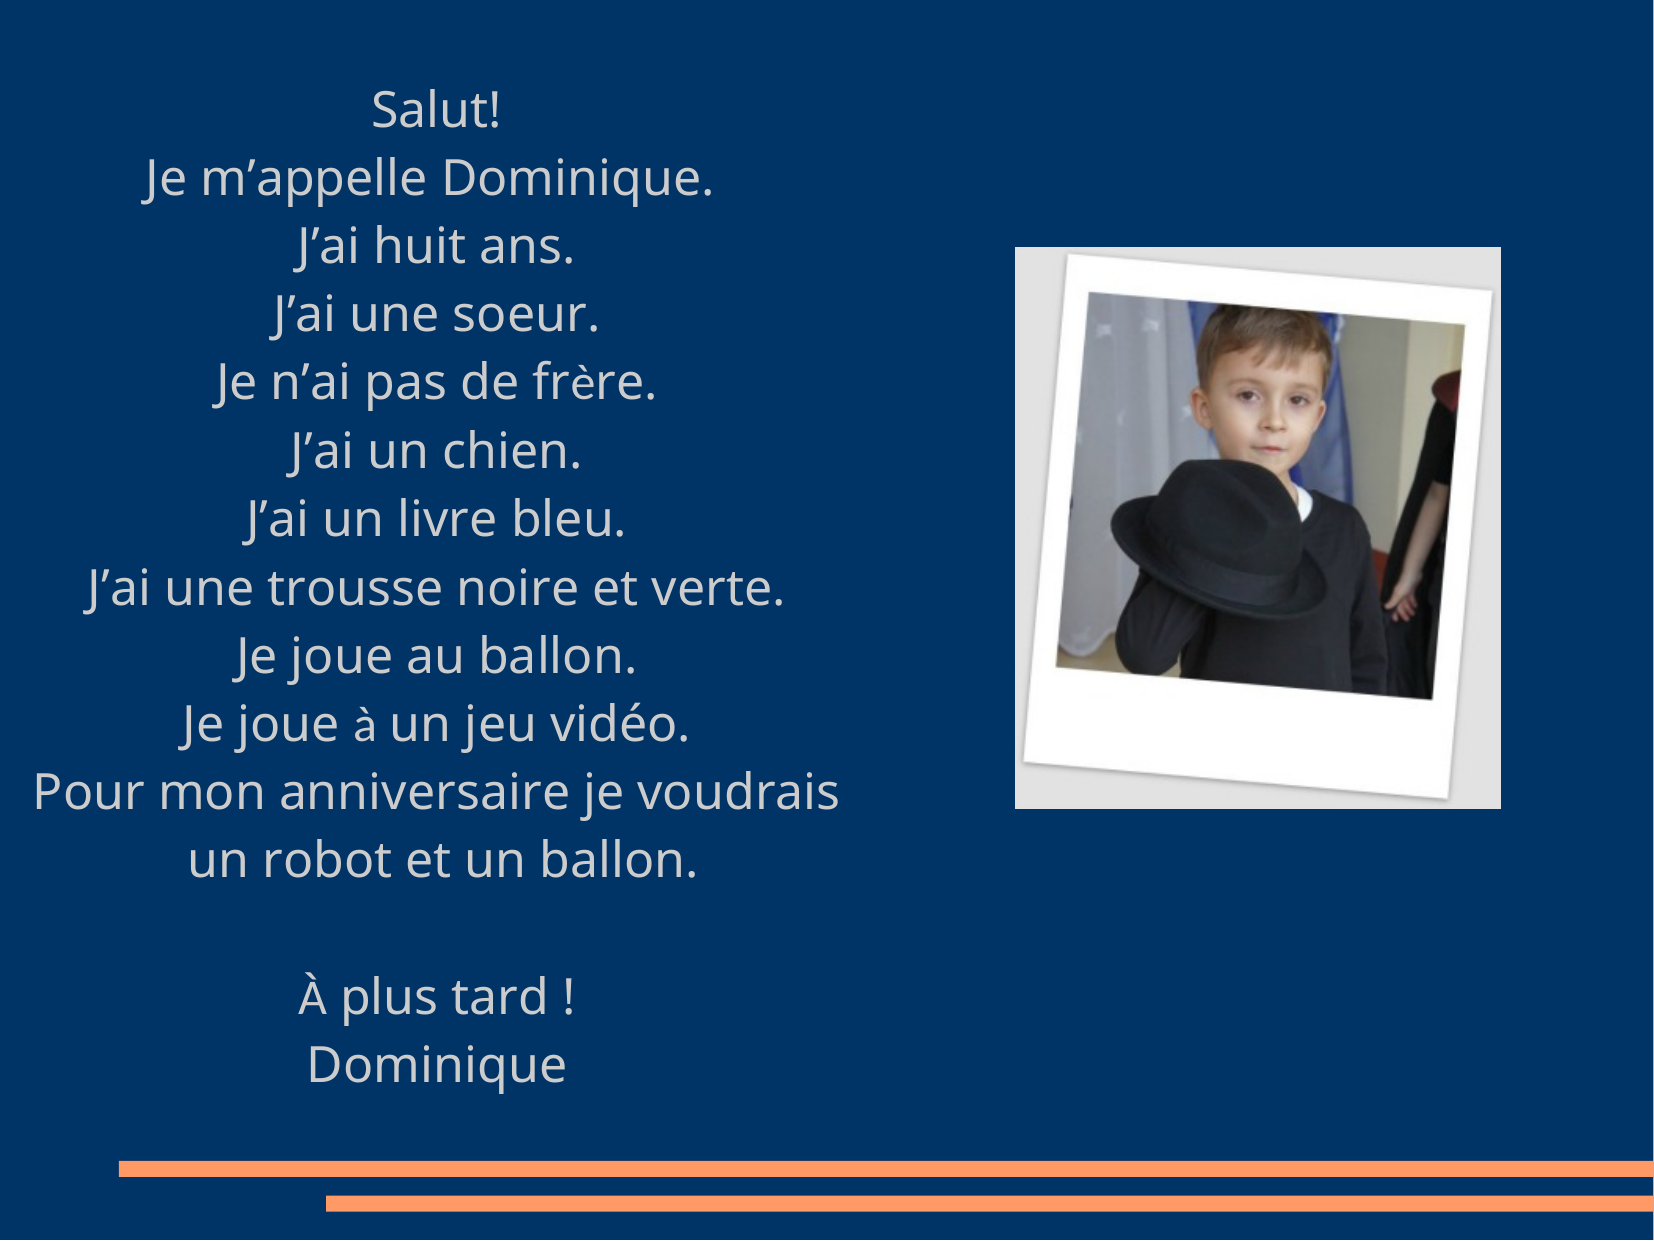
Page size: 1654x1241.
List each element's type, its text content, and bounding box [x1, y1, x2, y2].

subtitle Salut! Je m’appelle Dominique. J’ai huit ans. J’ai une soeur. Je n’ai pas de frère. J’ai un chien. J’ai un livre bleu. J’ai une trousse noire et verte. Je joue au ballon. Je joue à un jeu vidéo. Pour mon anniversaire je voudrais un robot et un ballon. À plus tard ! Dominique [0, 139, 922, 1241]
picture [1015, 247, 1501, 809]
